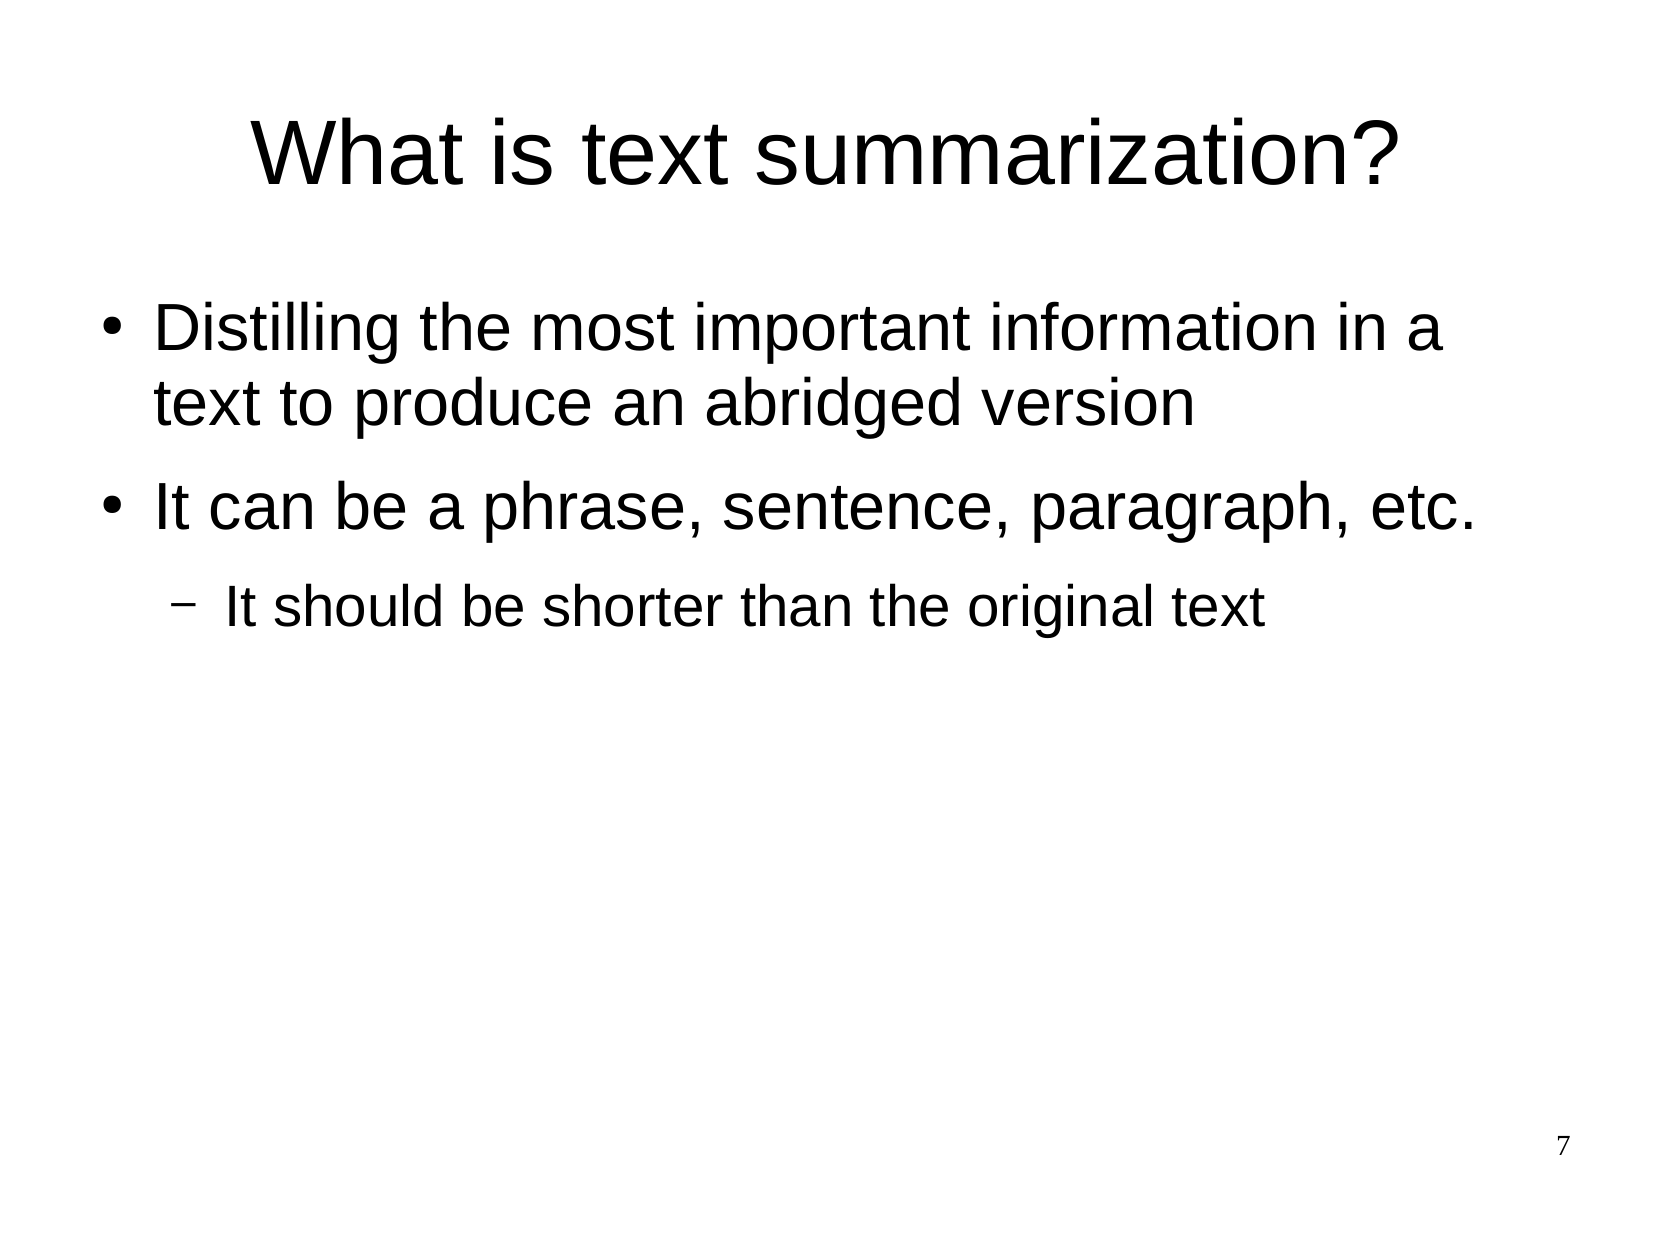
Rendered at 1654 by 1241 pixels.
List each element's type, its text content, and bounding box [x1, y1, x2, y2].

list Distilling the most important information in a text to produce an abridged version It can be a phrase, sentence, paragraph, etc. It should be shorter than the original text [82, 290, 1571, 1010]
title What is text summarization? [82, 49, 1571, 257]
